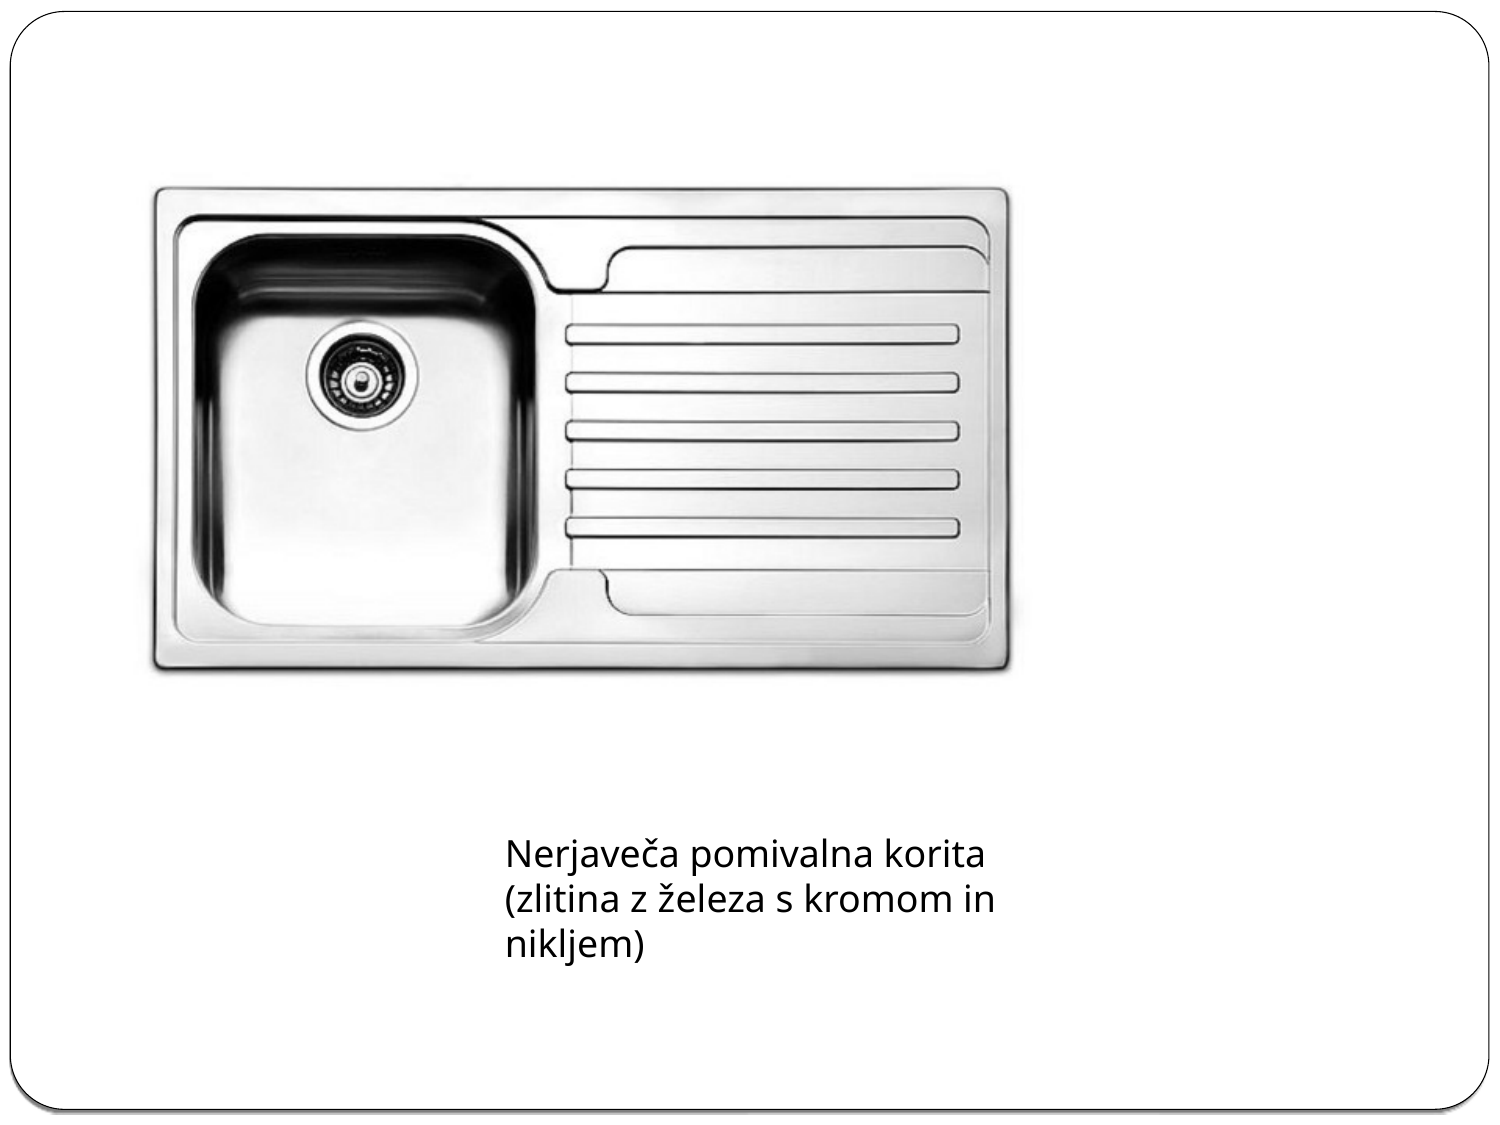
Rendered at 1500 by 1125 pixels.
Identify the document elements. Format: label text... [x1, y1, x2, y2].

text_box Nerjaveča pomivalna korita (zlitina z železa s kromom in nikljem) [490, 822, 1057, 973]
picture [112, 148, 1050, 707]
